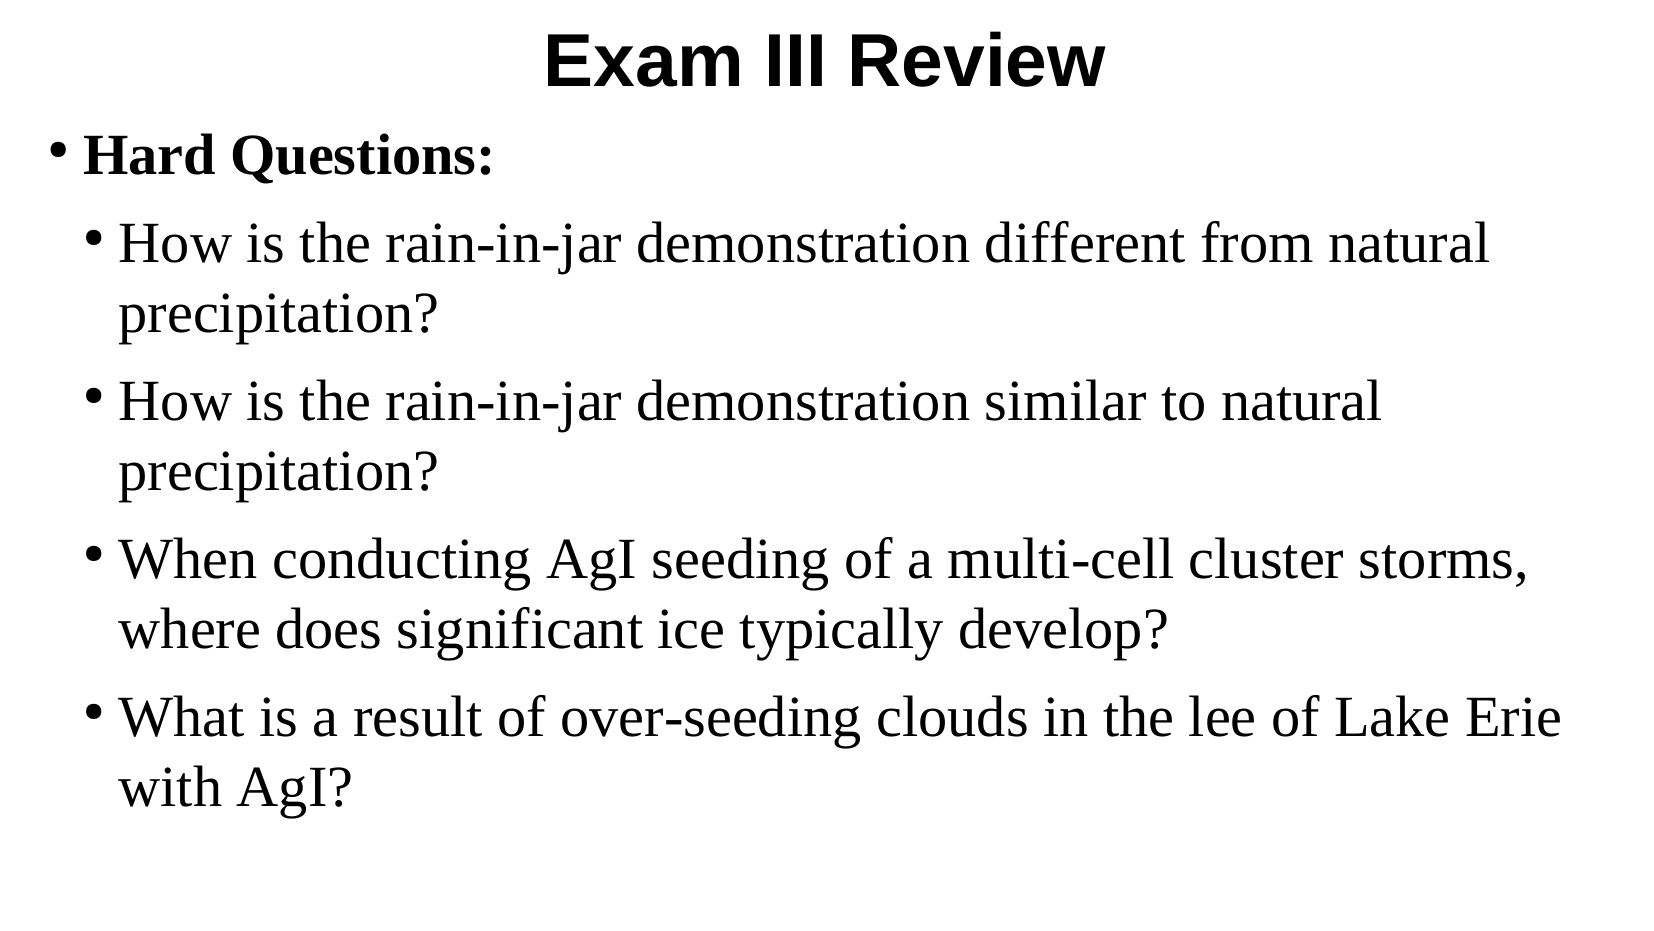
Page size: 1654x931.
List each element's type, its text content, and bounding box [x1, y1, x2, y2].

title Exam III Review [0, 5, 1654, 107]
text_box Hard Questions: How is the rain-in-jar demonstration different from natural precipitation? How is the rain-in-jar demonstration similar to natural precipitation? When conducting AgI seeding of a multi-cell cluster storms, where does significant ice typically develop? What is a result of over-seeding clouds in the lee of Lake Erie with AgI? [0, 108, 1613, 826]
